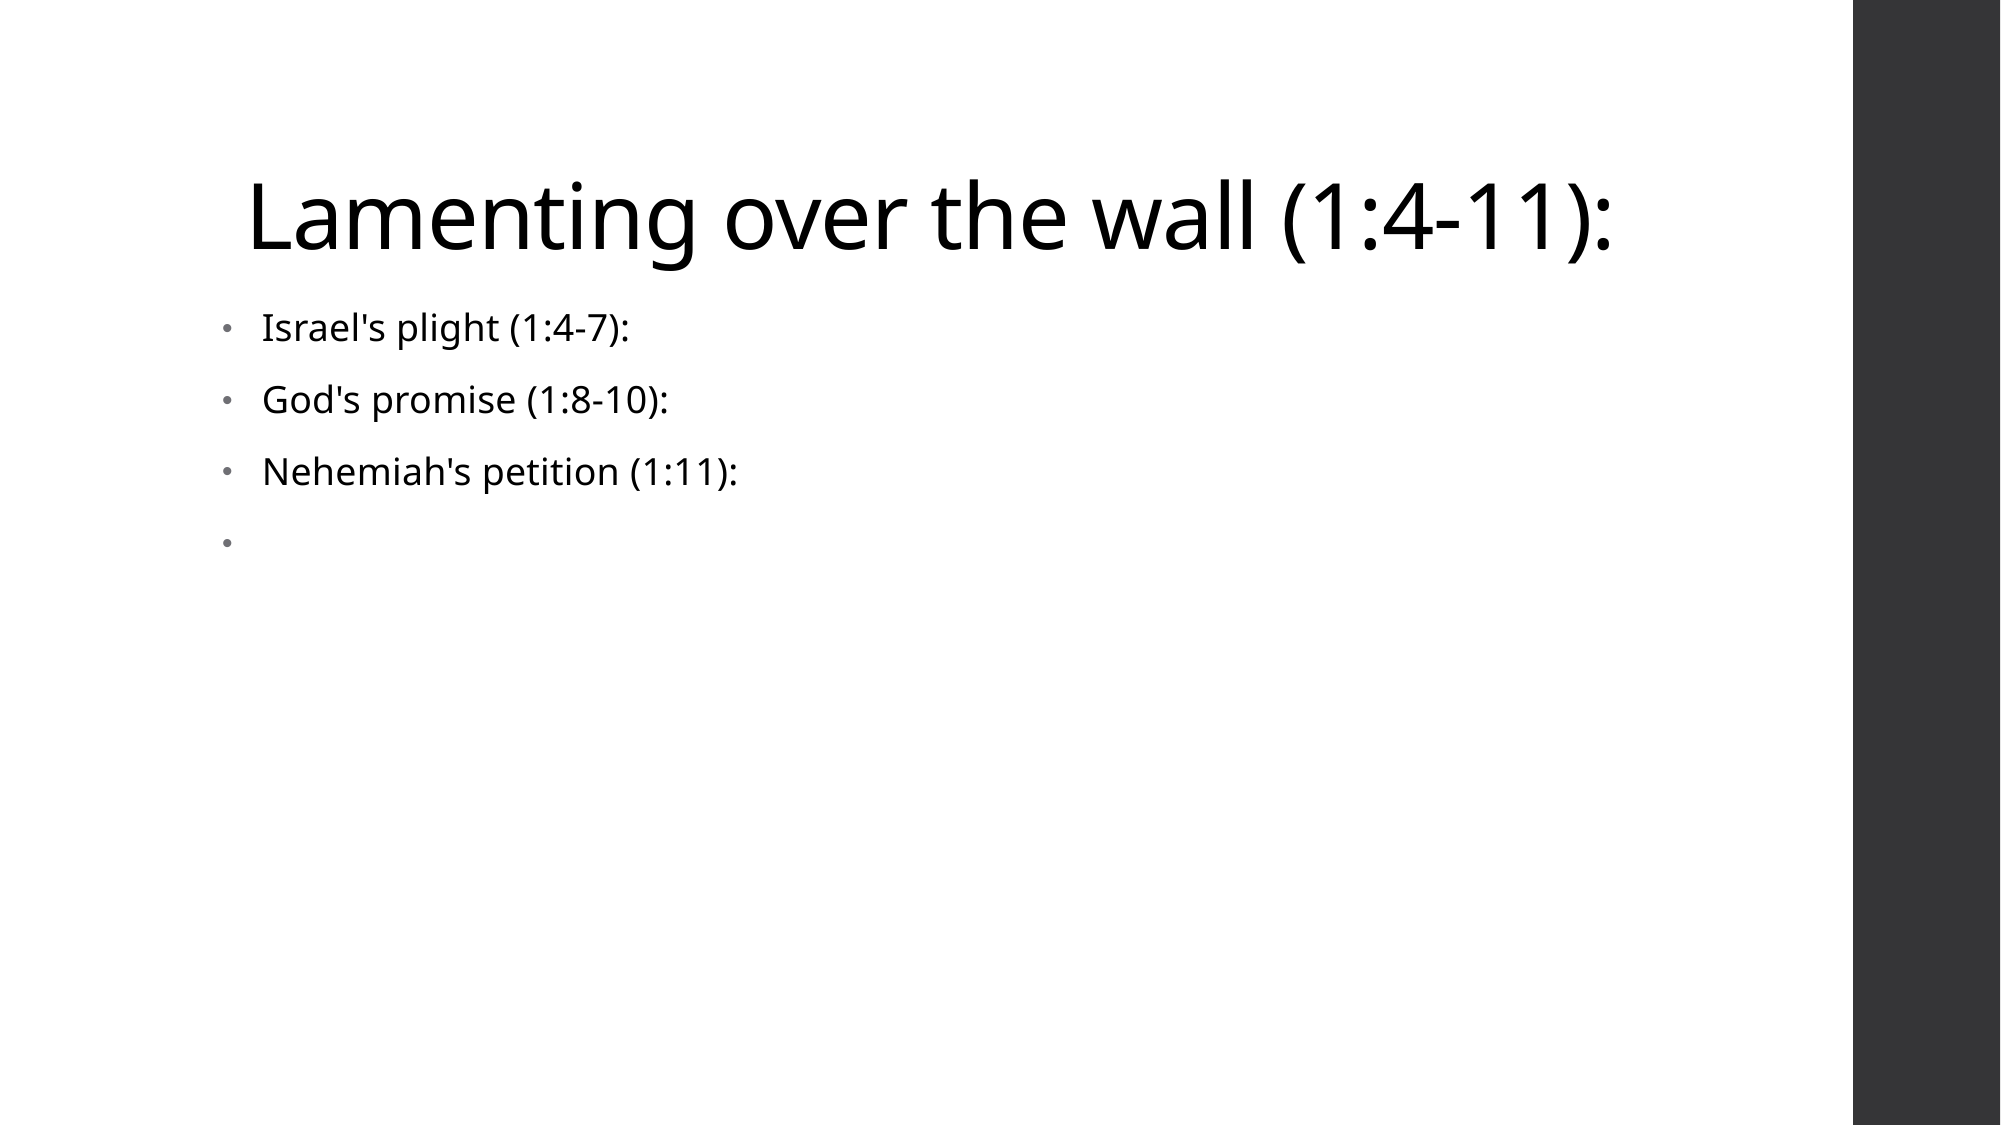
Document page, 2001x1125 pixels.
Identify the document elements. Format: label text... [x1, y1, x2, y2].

title Lamenting over the wall (1:4-11): [206, 60, 1797, 278]
list Israel's plight (1:4-7): God's promise (1:8-10): Nehemiah's petition (1:11): [206, 299, 1617, 1014]
